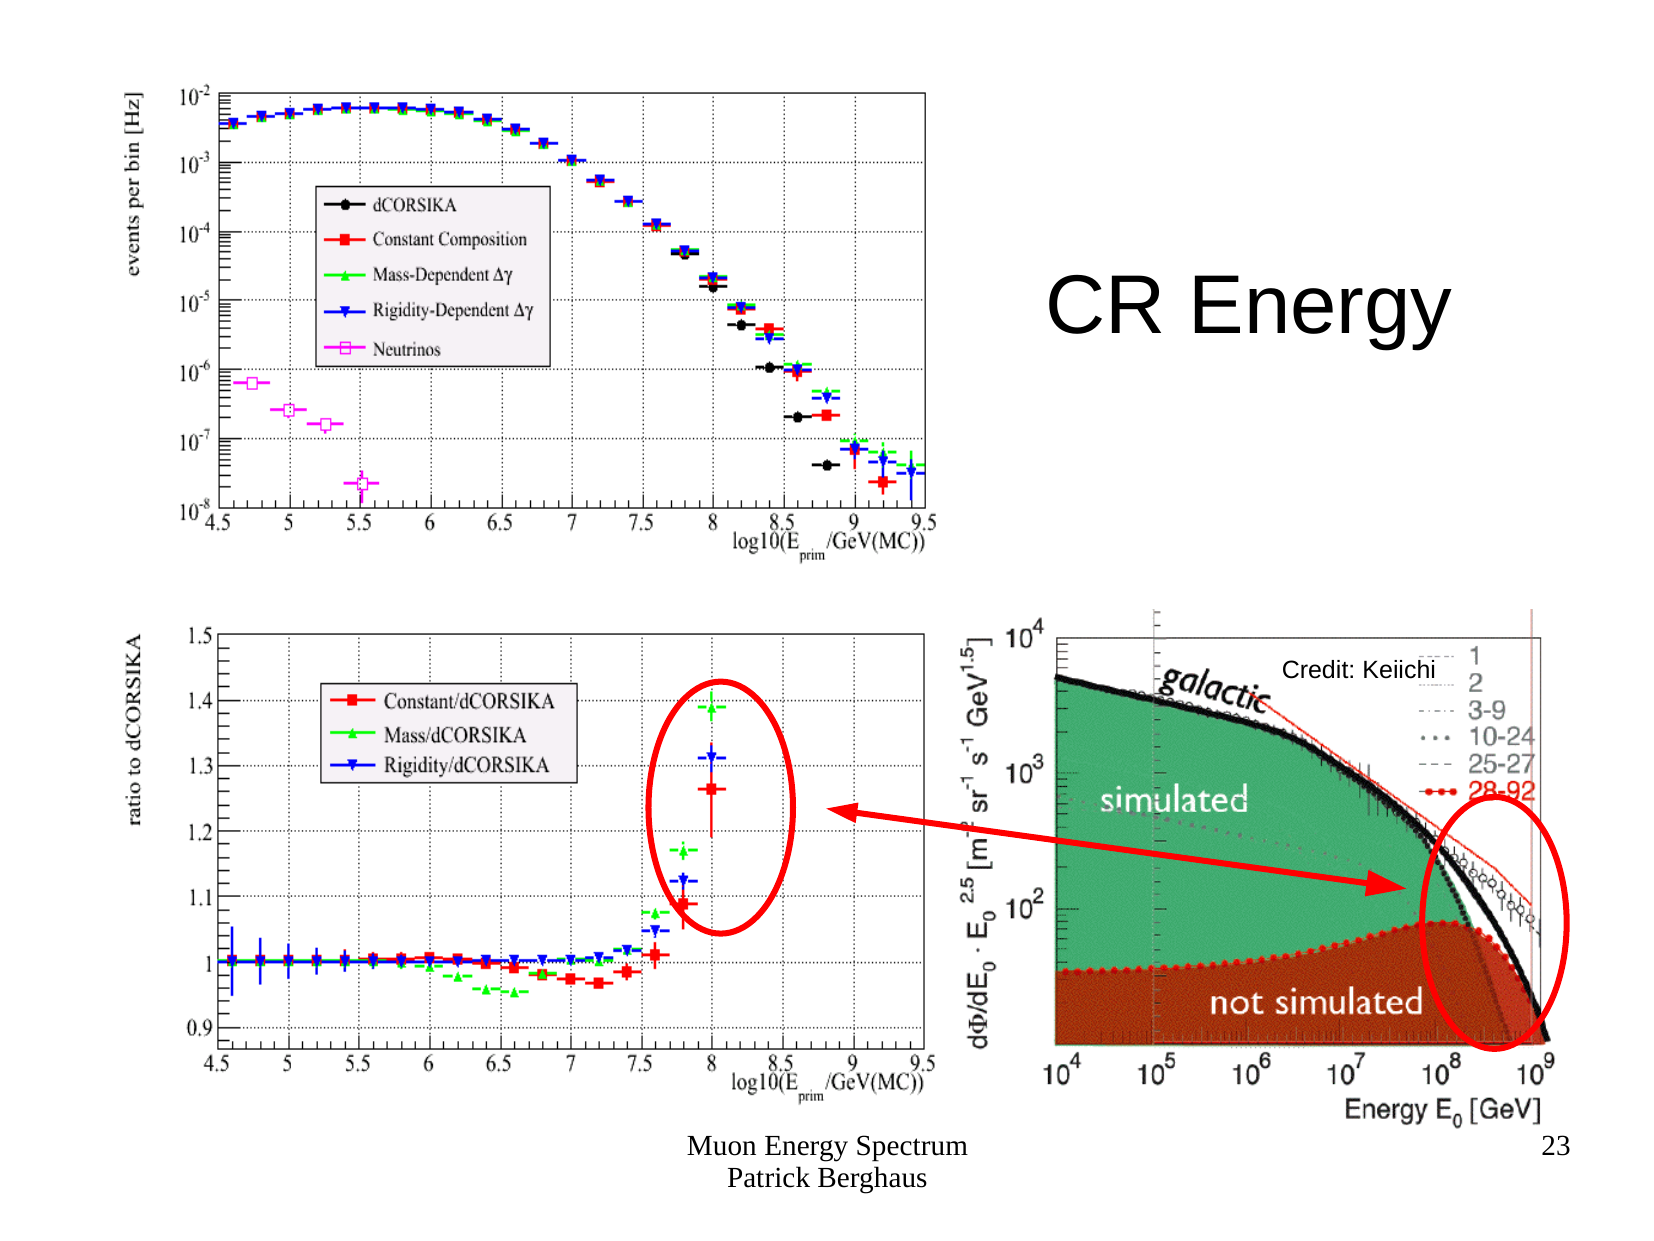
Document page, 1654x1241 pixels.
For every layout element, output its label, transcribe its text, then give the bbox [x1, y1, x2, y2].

text_box CR Energy [1030, 250, 1468, 389]
text_box Credit: Keiichi [1267, 648, 1451, 701]
picture [112, 43, 1564, 1135]
picture [1426, 800, 1563, 1045]
